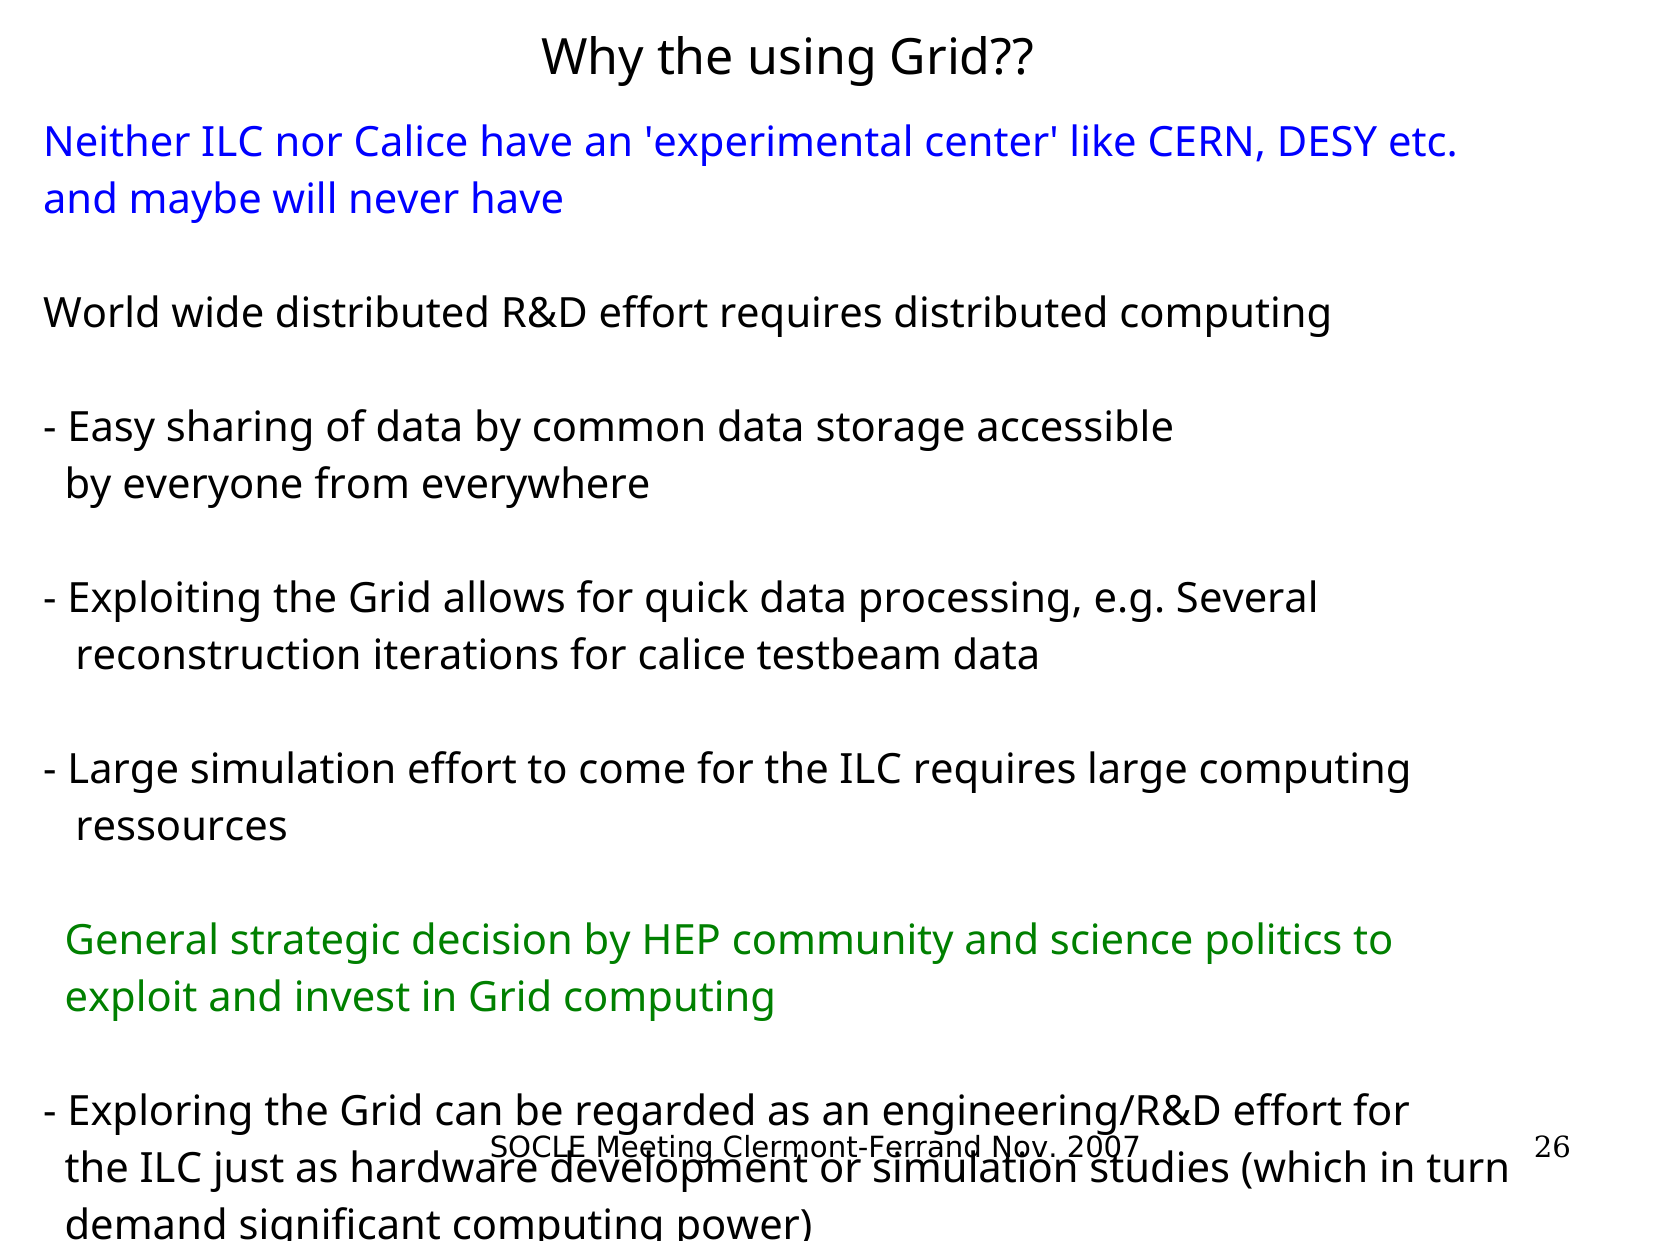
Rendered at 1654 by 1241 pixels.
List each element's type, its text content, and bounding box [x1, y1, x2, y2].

text_box Neither ILC nor Calice have an 'experimental center' like CERN, DESY etc. and maybe will never have World wide distributed R&D effort requires distributed computing - Easy sharing of data by common data storage accessible by everyone from everywhere - Exploiting the Grid allows for quick data processing, e.g. Several reconstruction iterations for calice testbeam data - Large simulation effort to come for the ILC requires large computing ressources General strategic decision by HEP community and science politics to exploit and invest in Grid computing - Exploring the Grid can be regarded as an engineering/R&D effort for the ILC just as hardware development or simulation studies (which in turn demand significant computing power) [28, 104, 1654, 1241]
text_box Why the using Grid?? [526, 13, 1051, 88]
